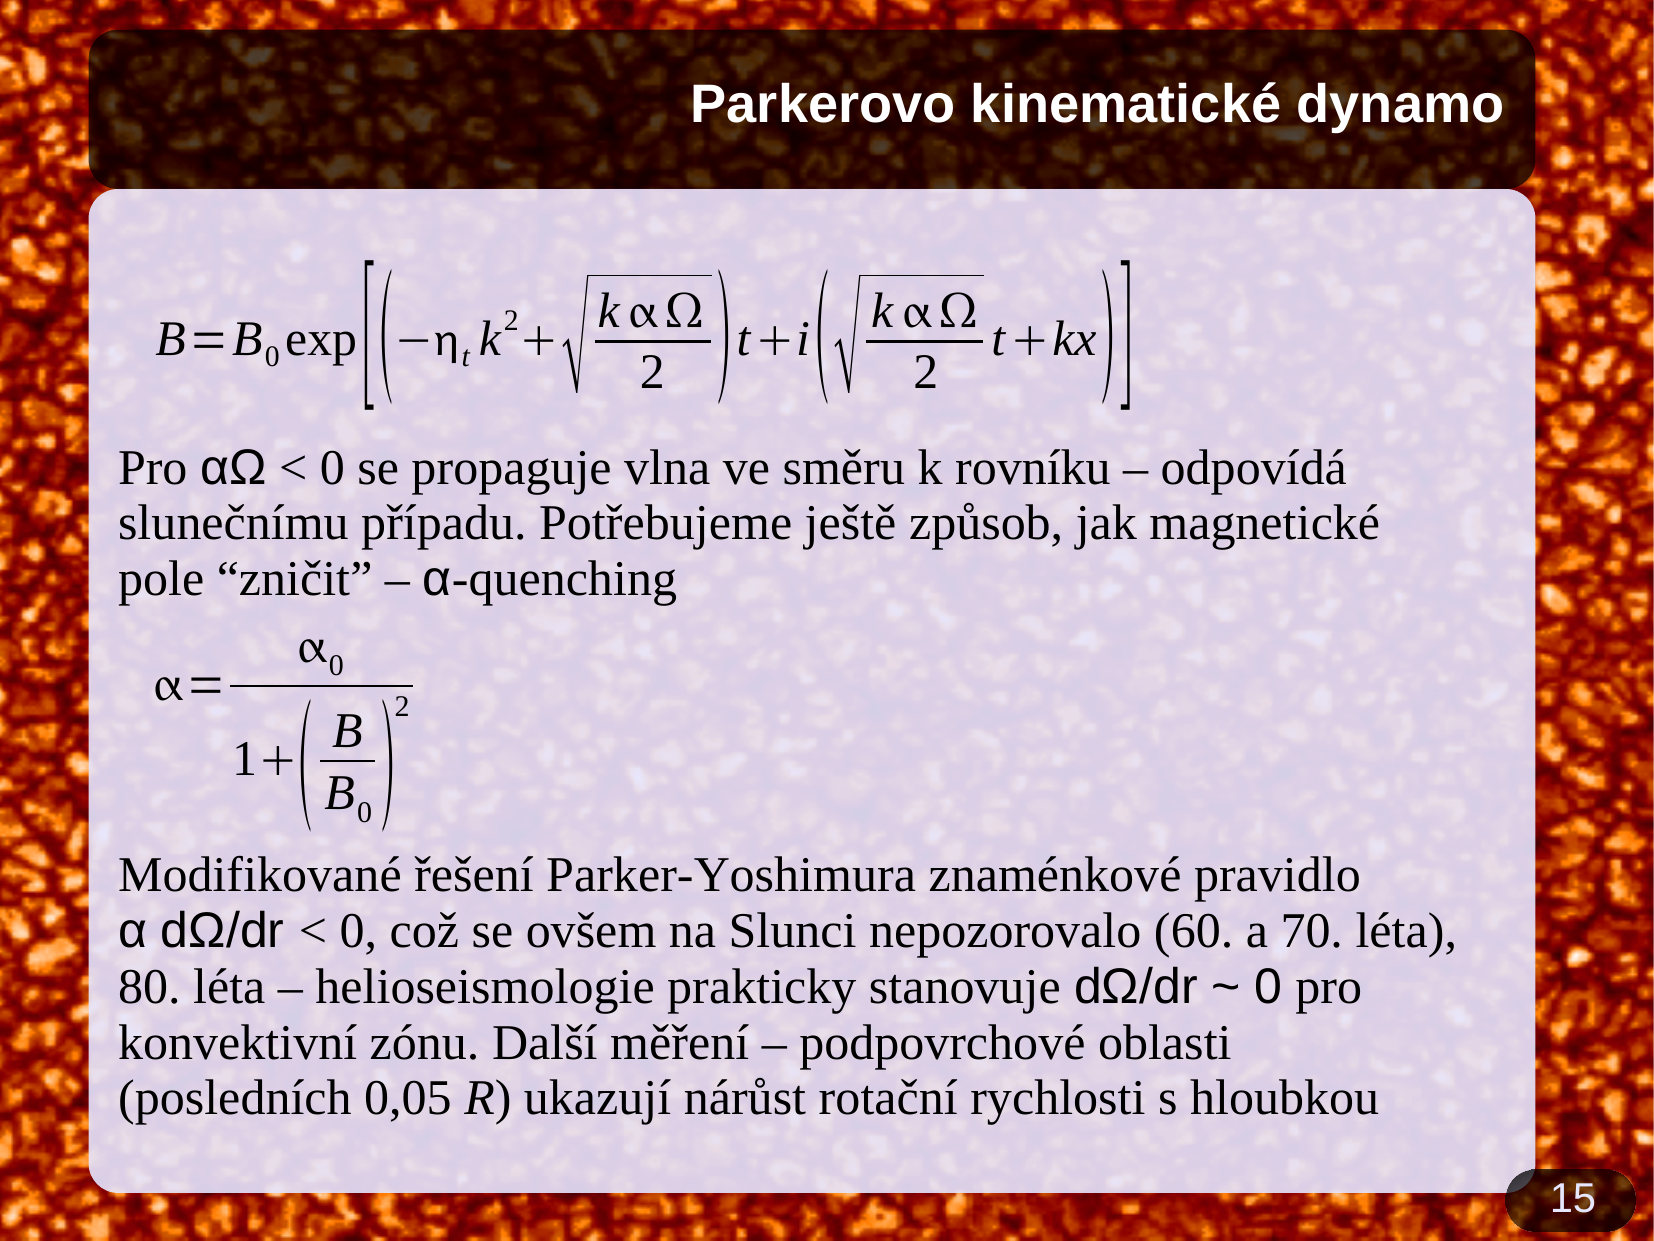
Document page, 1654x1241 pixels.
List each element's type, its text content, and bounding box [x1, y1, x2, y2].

title Parkerovo kinematické dynamo [118, 59, 1506, 148]
chart [147, 619, 421, 835]
subtitle Pro αΩ < 0 se propaguje vlna ve směru k rovníku – odpovídá slunečnímu případu. Potřebujeme ještě způsob, jak magnetické pole “zničit” – α-quenching [118, 419, 1477, 626]
picture [0, 0, 1654, 1241]
chart [147, 258, 1140, 414]
text_box Modifikované řešení Parker-Yoshimura znaménkové pravidlo α dΩ/dr < 0, což se ovšem na Slunci nepozorovalo (60. a 70. léta), 80. léta – helioseismologie prakticky stanovuje dΩ/dr ~ 0 pro konvektivní zónu. Další měření – podpovrchové oblasti (posledních 0,05 R) ukazují nárůst rotační rychlosti s hloubkou [118, 847, 1477, 1126]
